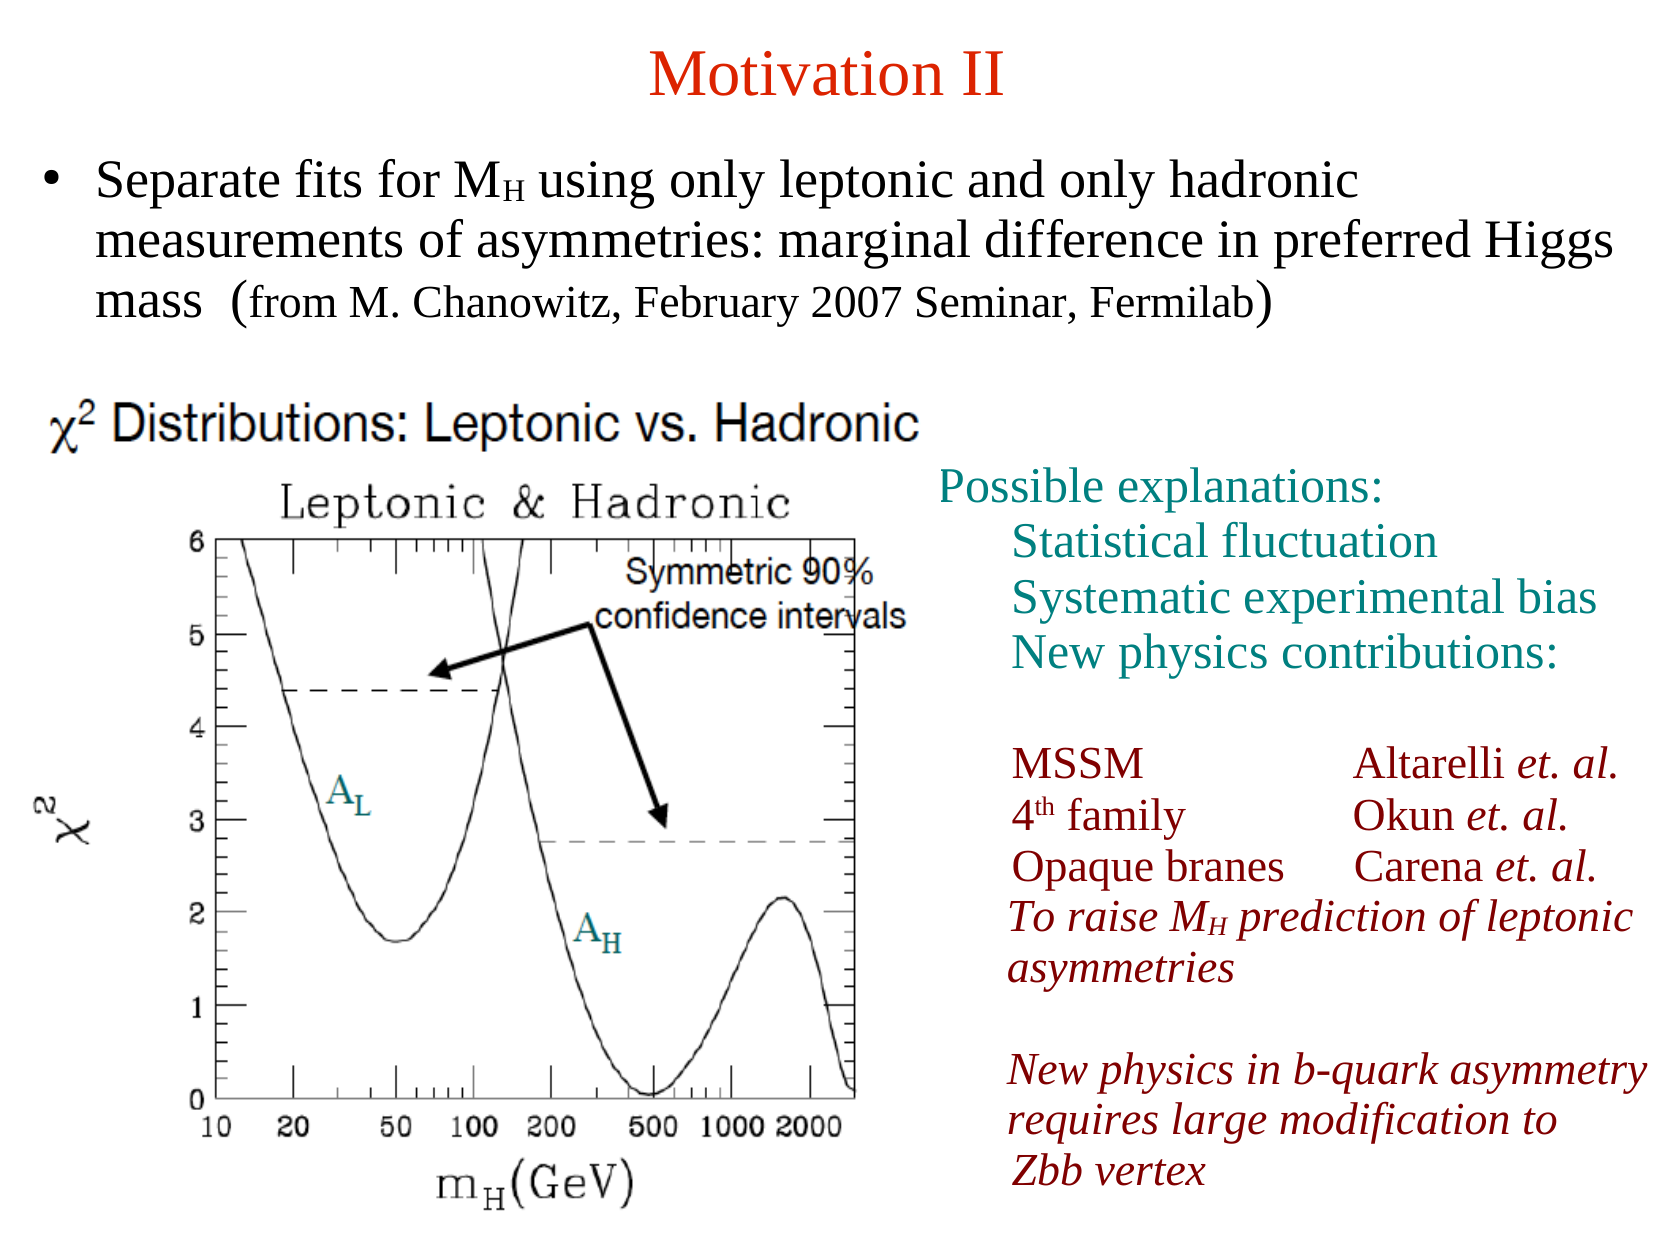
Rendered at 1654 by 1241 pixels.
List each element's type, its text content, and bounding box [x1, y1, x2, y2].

picture [5, 389, 941, 1229]
title Motivation II [121, 0, 1534, 150]
text_box Possible explanations: Statistical fluctuation Systematic experimental bias New physics contributions: MSSM Altarelli et. al. 4th family Okun et. al. Opaque branes Carena et. al. To raise MH prediction of leptonic asymmetries New physics in b-quark asymmetry requires large modification to Zbb vertex [937, 458, 1649, 1241]
list Separate fits for MH using only leptonic and only hadronic measurements of asymmetries: marginal difference in preferred Higgs mass (from M. Chanowitz, February 2007 Seminar, Fermilab) [24, 149, 1645, 458]
